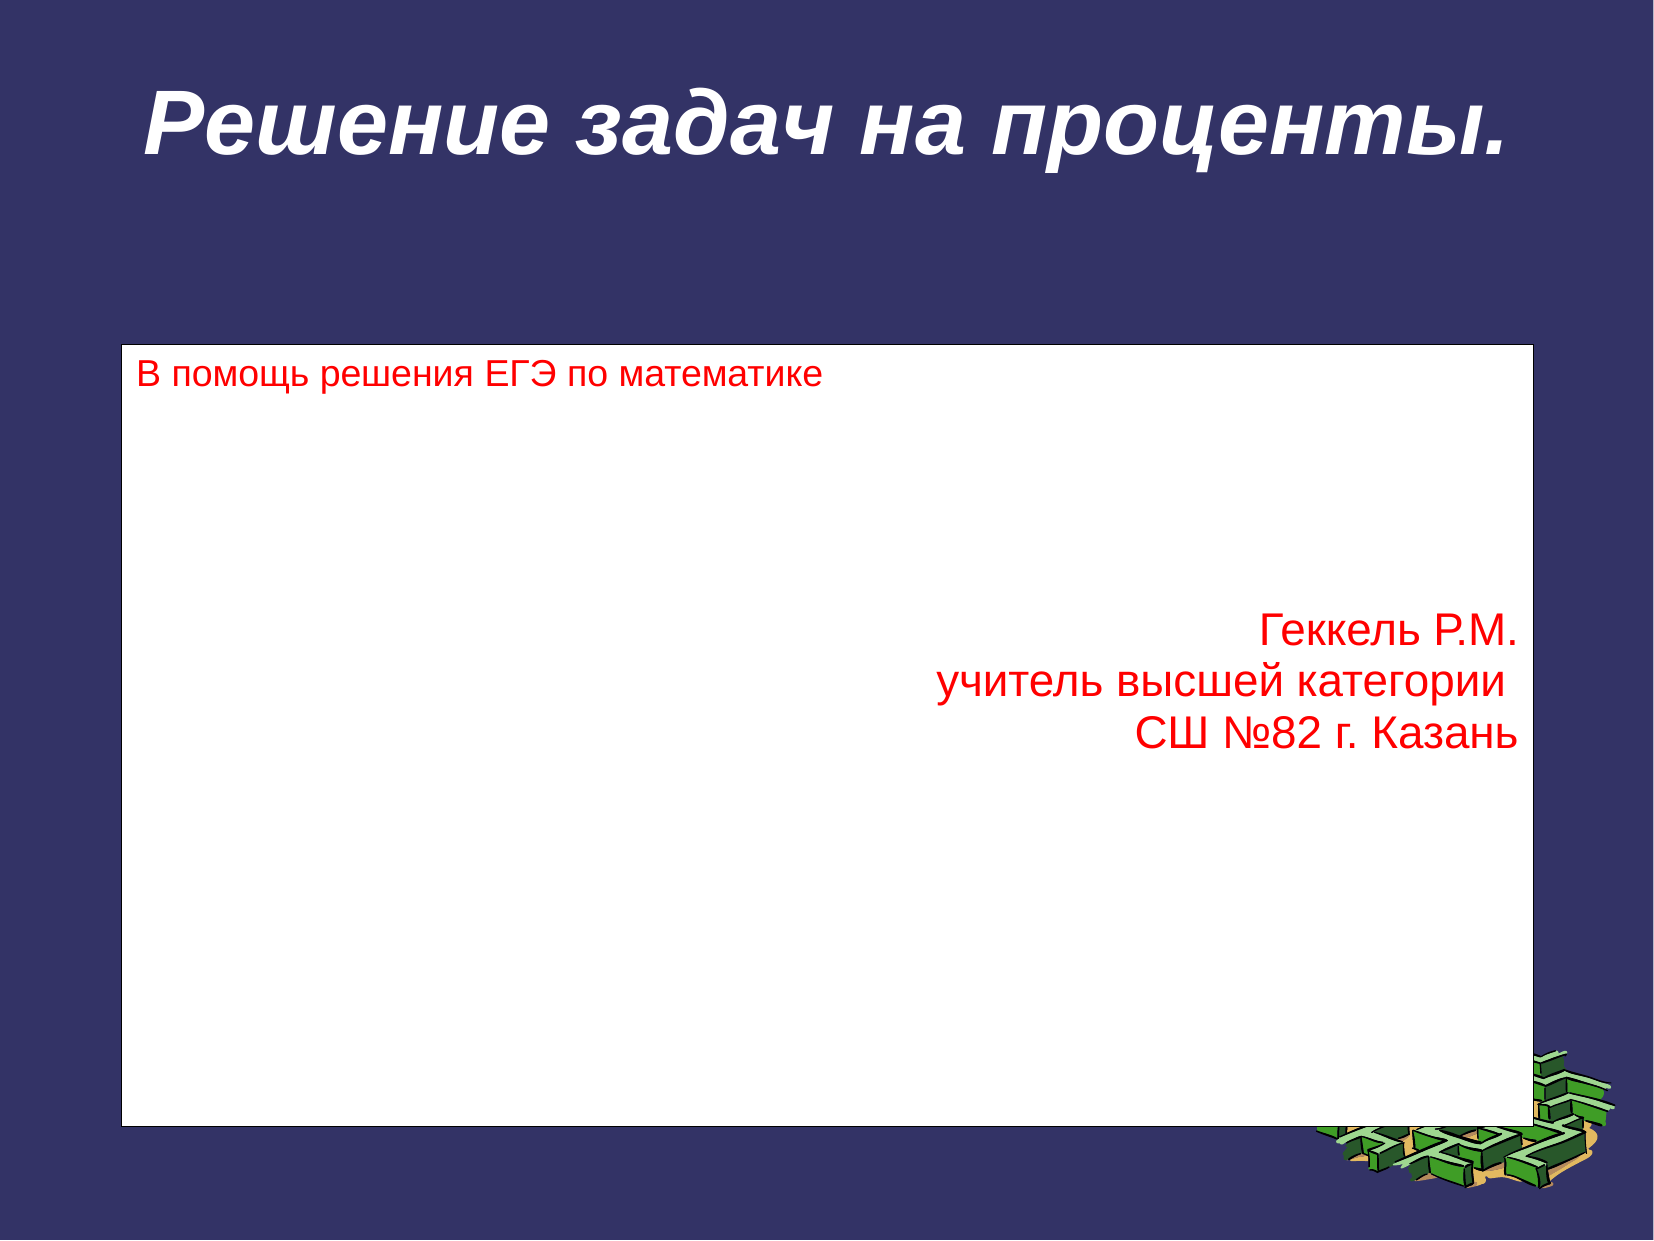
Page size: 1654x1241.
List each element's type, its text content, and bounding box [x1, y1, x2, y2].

text_box В помощь решения ЕГЭ по математике Геккель Р.М. учитель высшей категории СШ №82 г. Казань [121, 344, 1534, 1127]
title Решение задач на проценты. [121, 26, 1534, 219]
